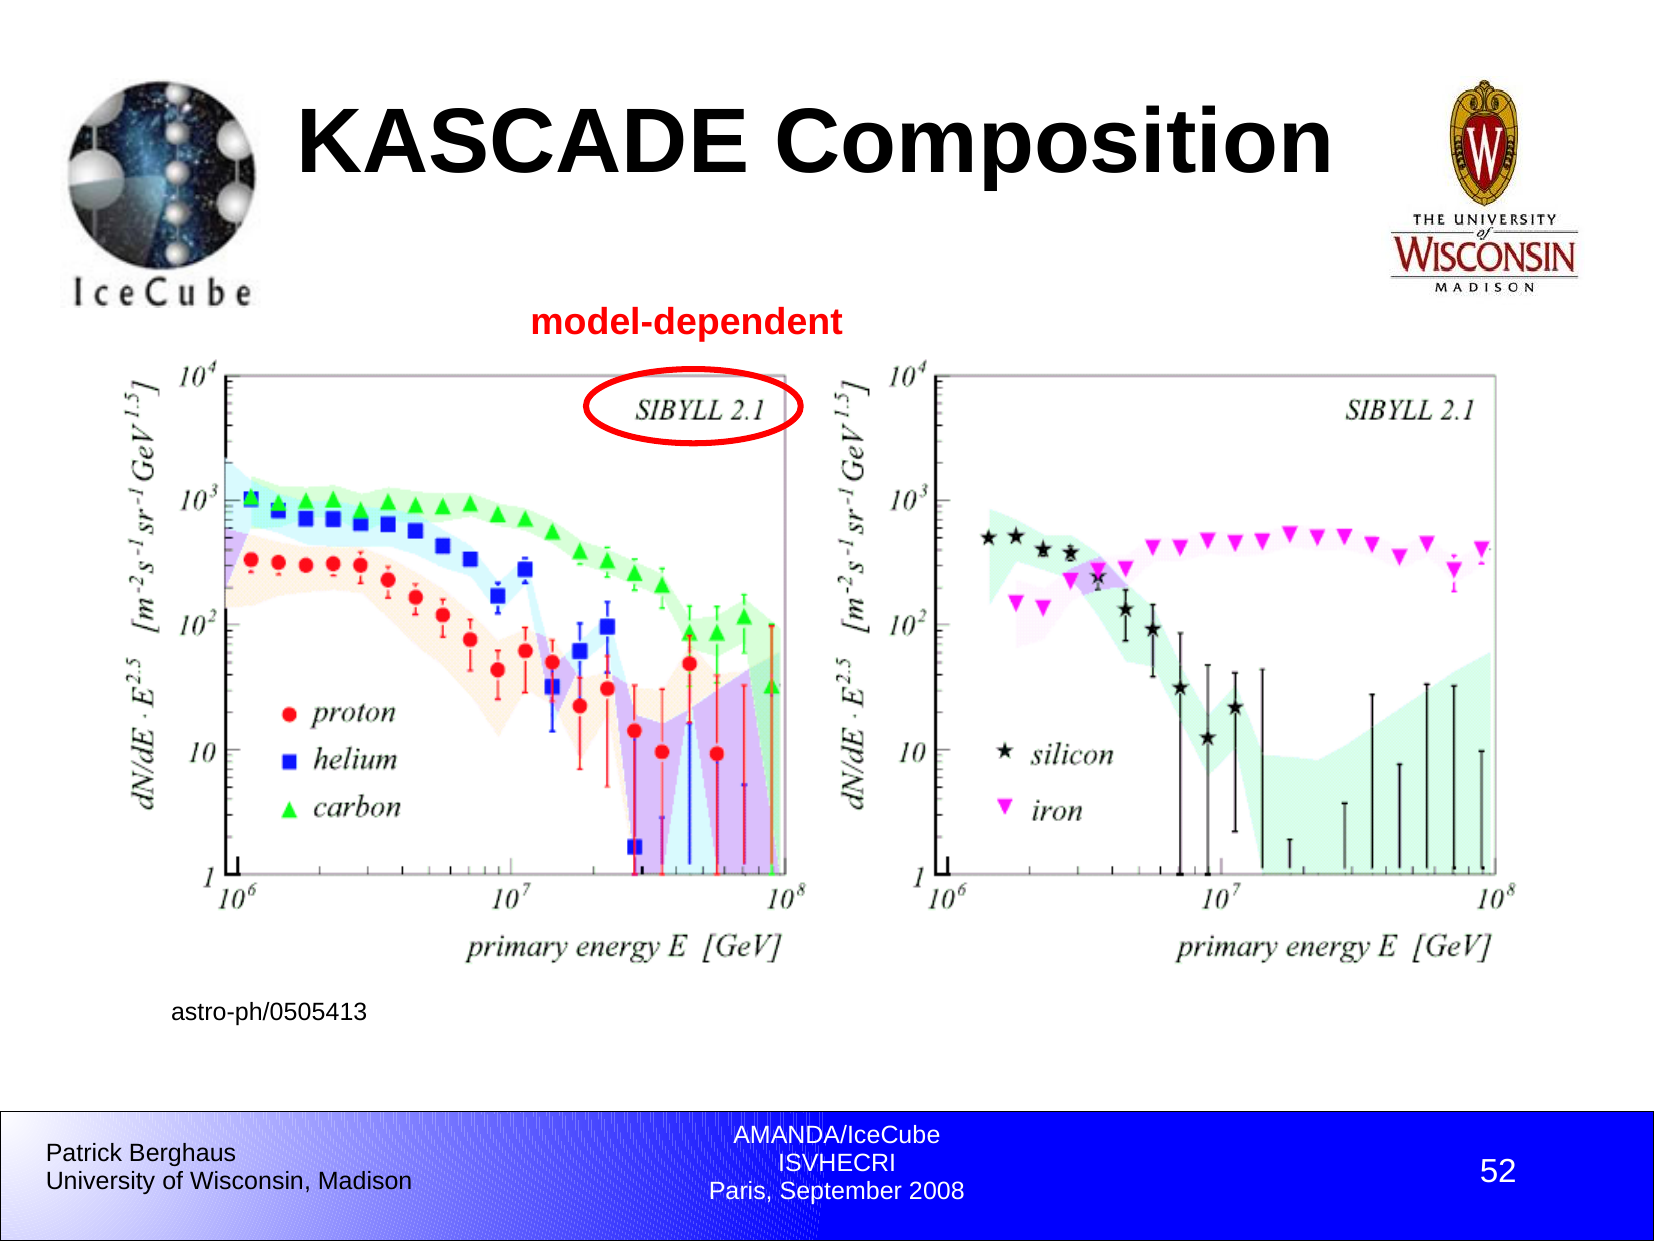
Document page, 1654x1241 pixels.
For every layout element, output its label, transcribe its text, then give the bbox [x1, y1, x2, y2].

picture [60, 78, 263, 308]
text_box KASCADE Composition [281, 82, 1349, 236]
picture [1381, 76, 1585, 310]
text_box model-dependent [515, 292, 859, 365]
picture [71, 314, 1557, 1011]
text_box astro-ph/0505413 [156, 990, 380, 1043]
